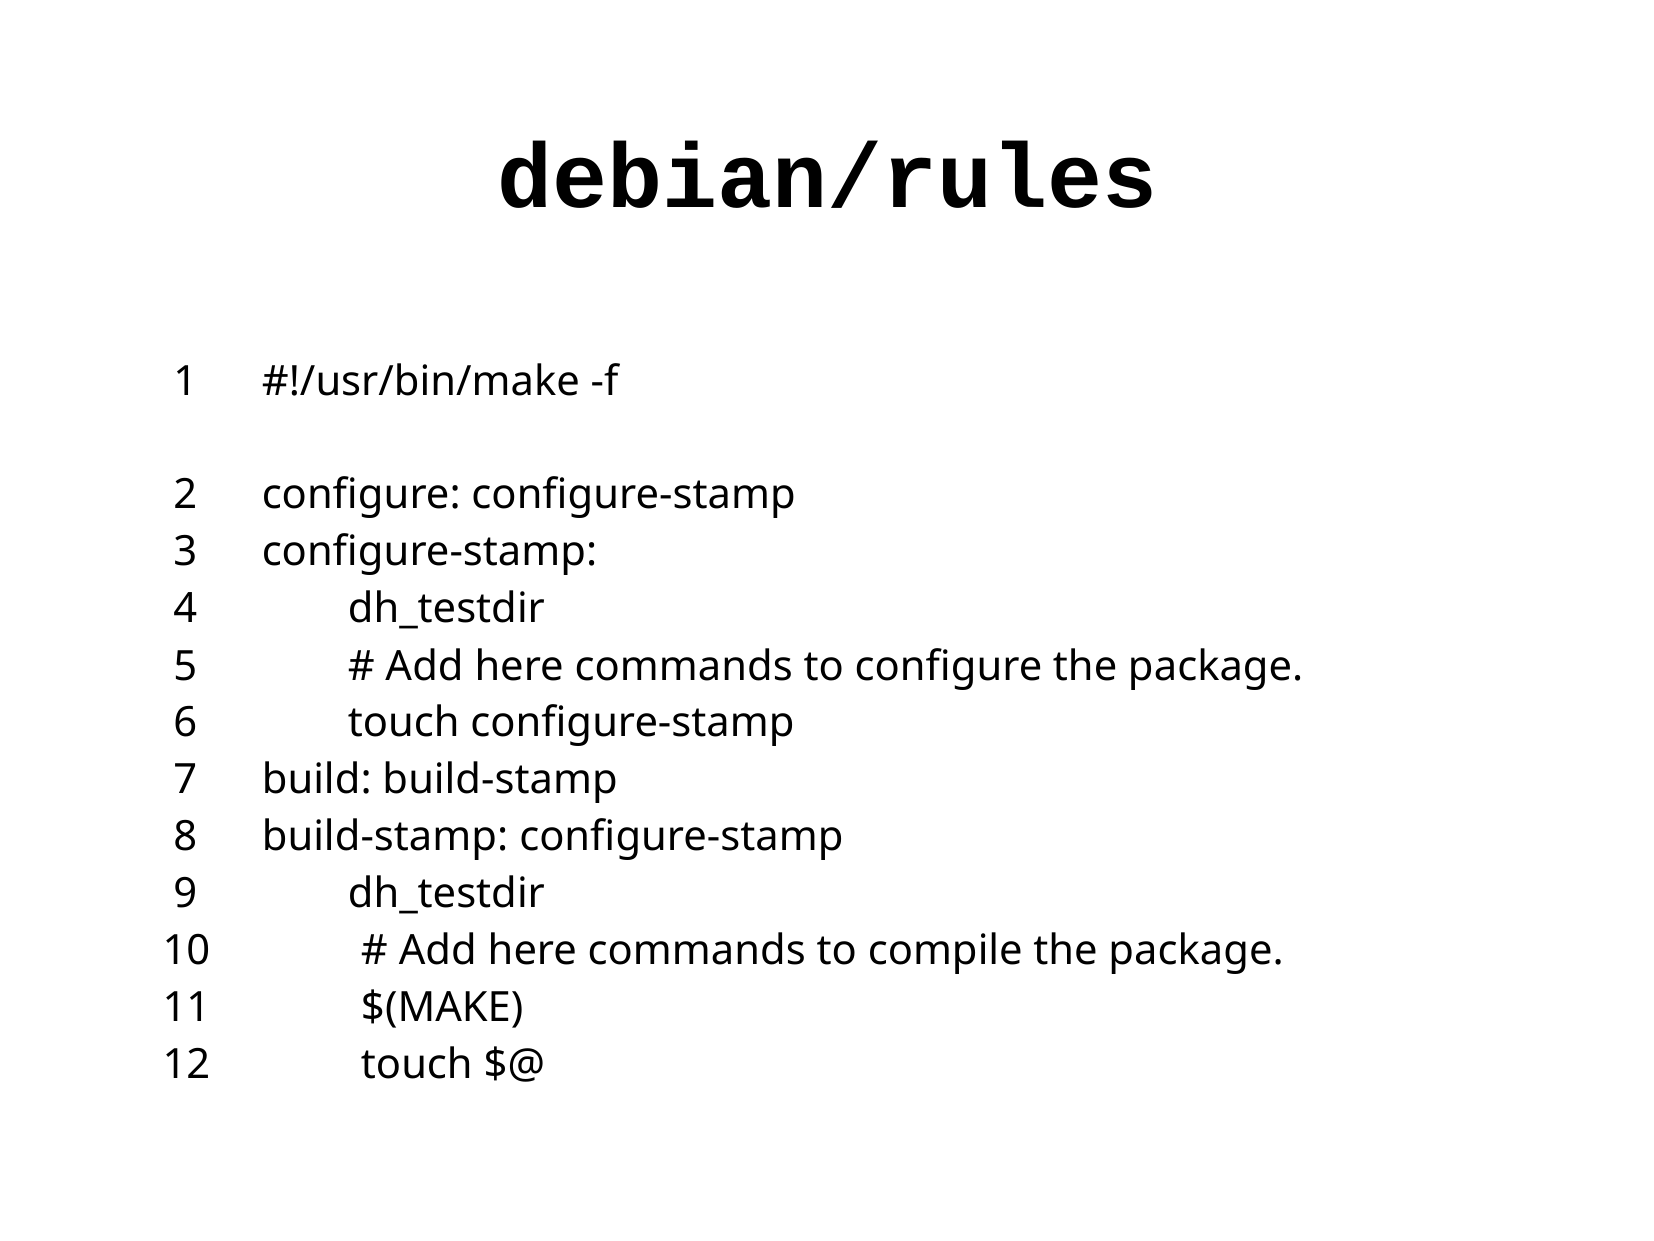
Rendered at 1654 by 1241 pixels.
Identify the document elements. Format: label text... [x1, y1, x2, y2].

list 1 #!/usr/bin/make -f 2 configure: configure-stamp 3 configure-stamp: 4 dh_testdir 5 # Add here commands to configure the package. 6 touch configure-stamp 7 build: build-stamp 8 build-stamp: configure-stamp 9 dh_testdir 10 # Add here commands to compile the package. 11 $(MAKE) 12 touch $@ [77, 342, 1560, 1125]
title debian/rules [121, 102, 1534, 311]
